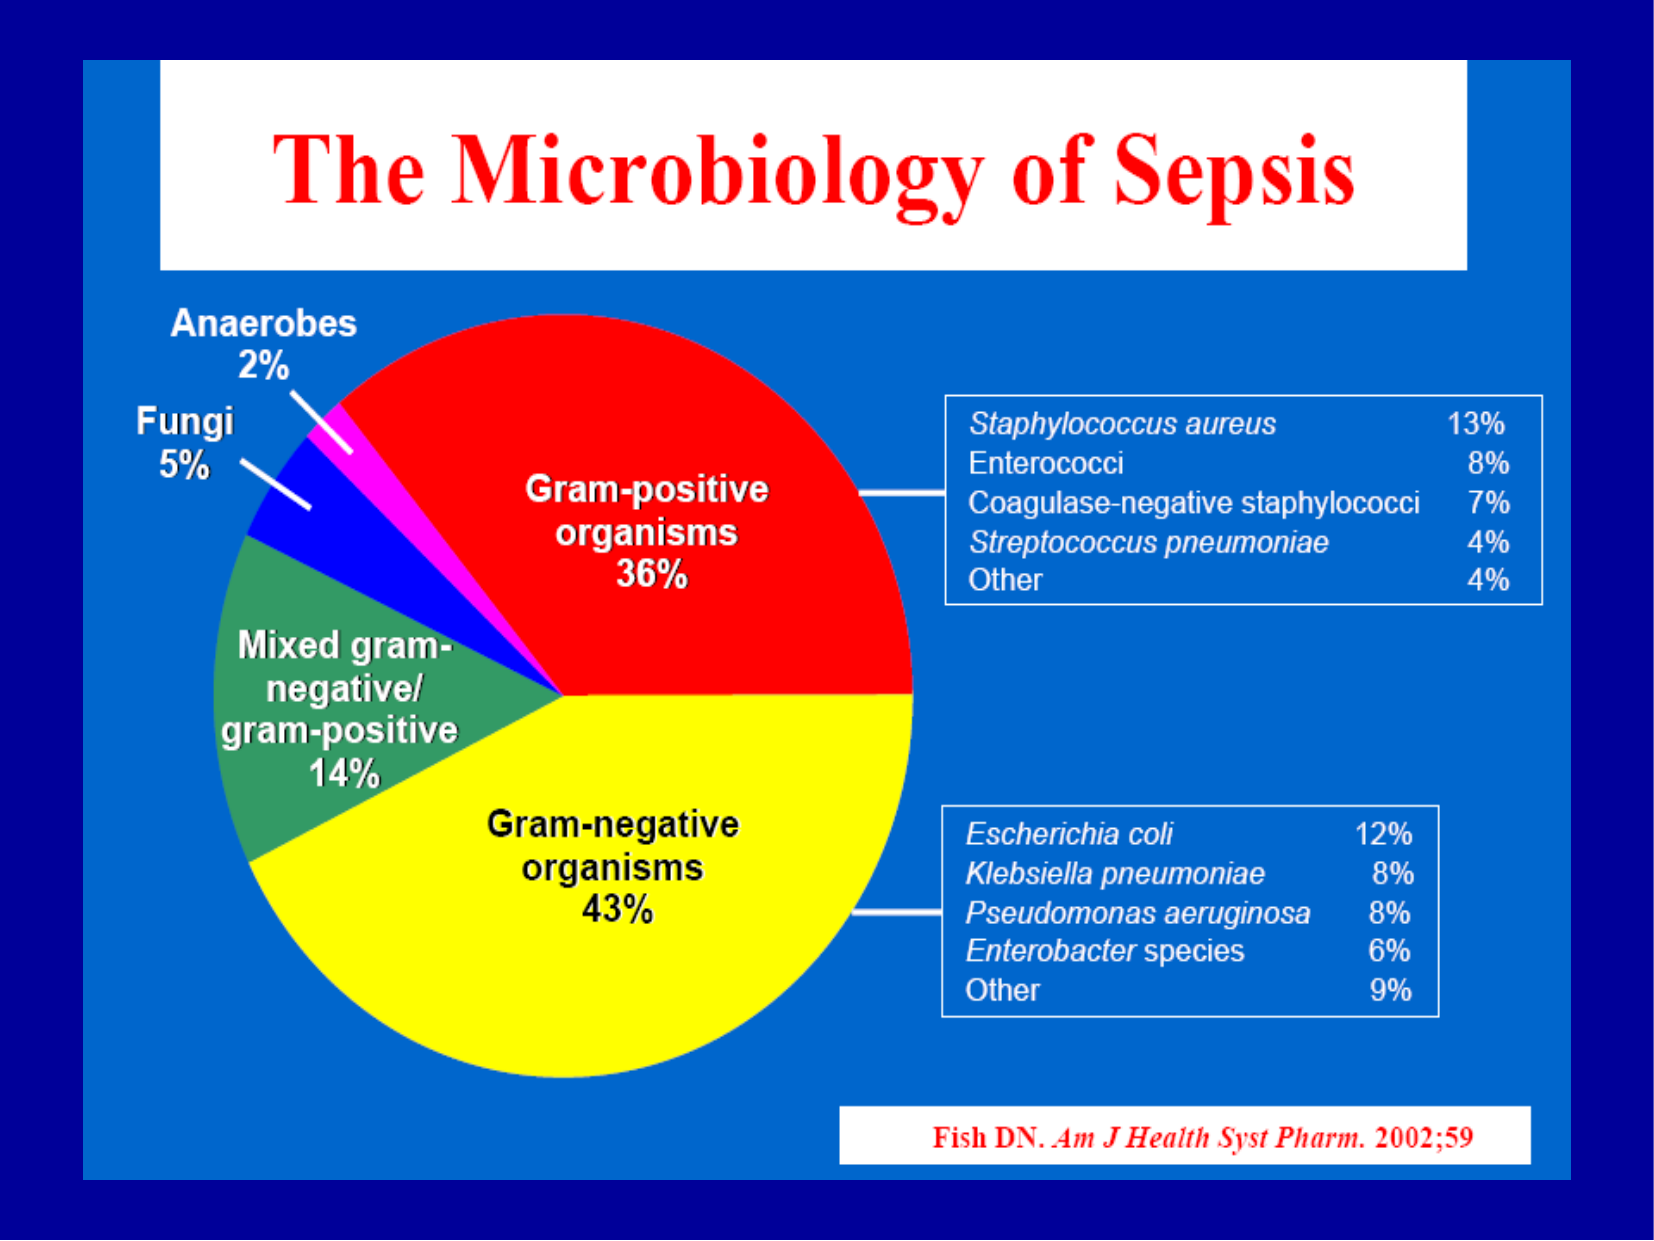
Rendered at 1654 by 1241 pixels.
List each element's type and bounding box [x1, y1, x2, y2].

picture [83, 60, 1571, 1180]
